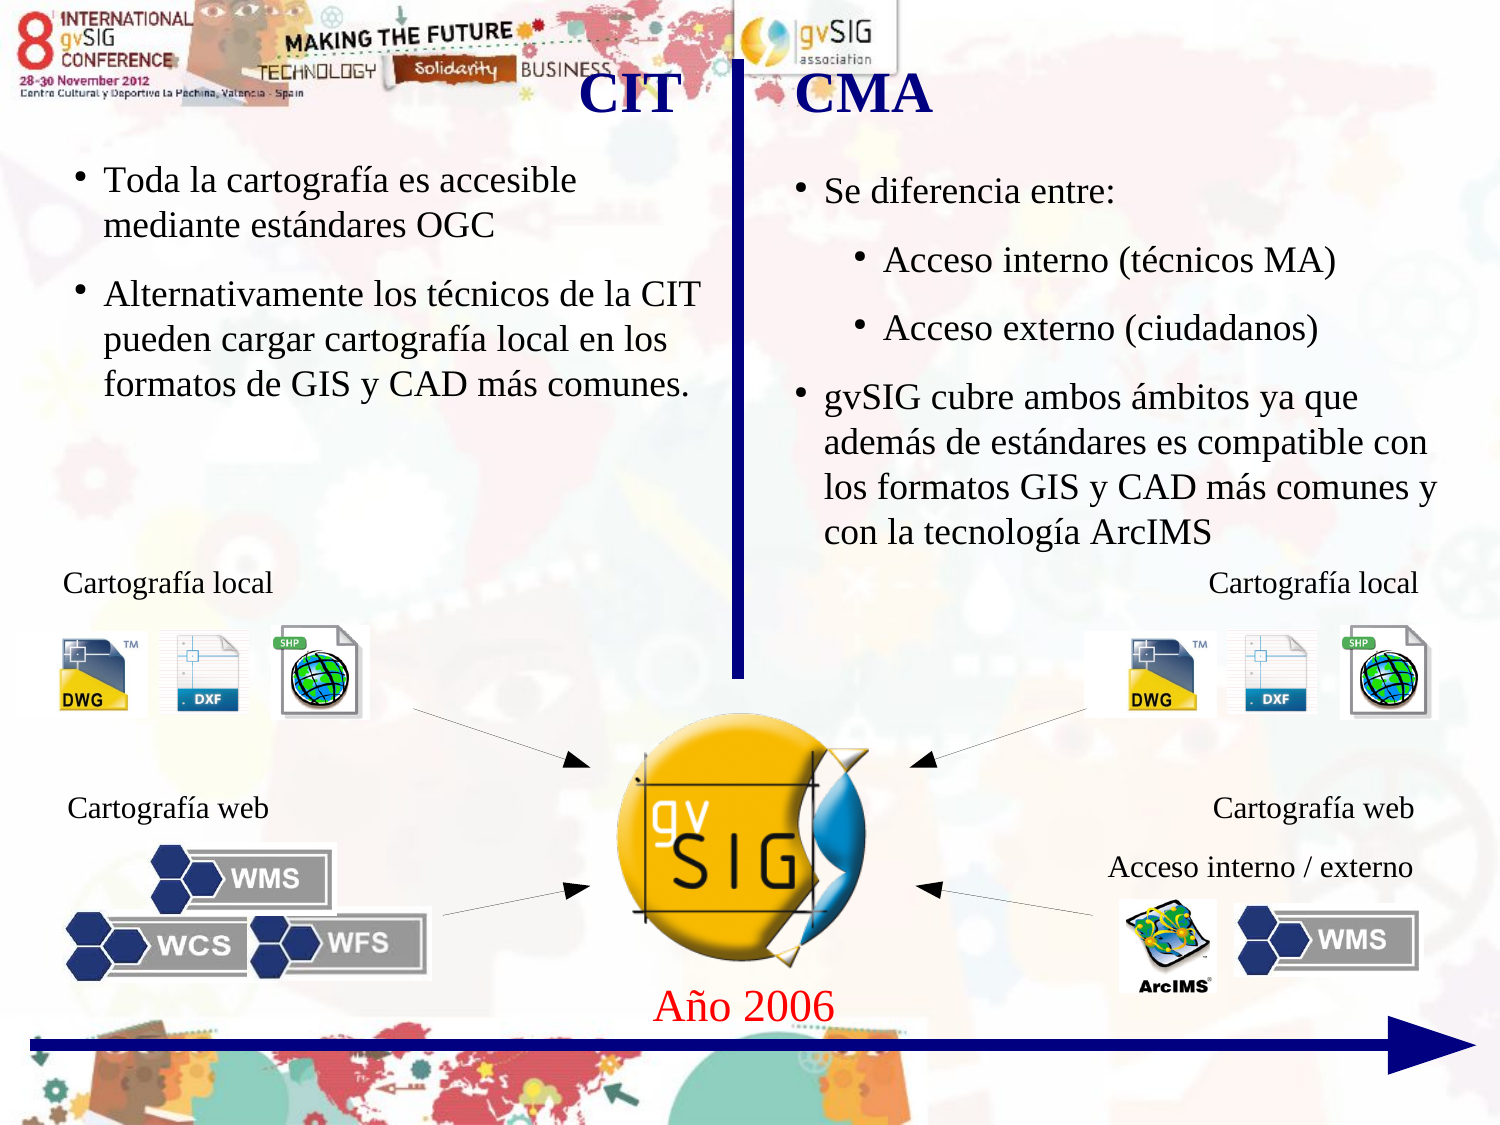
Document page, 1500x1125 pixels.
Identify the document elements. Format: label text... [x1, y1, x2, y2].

picture [0, 0, 1500, 1125]
text_box Se diferencia entre: Acceso interno (técnicos MA) Acceso externo (ciudadanos) gvSIG cubre ambos ámbitos ya que además de estándares es compatible con los formatos GIS y CAD más comunes y con la tecnología ArcIMS [720, 158, 1483, 560]
text_box Cartografía web [1181, 779, 1447, 832]
text_box Toda la cartografía es accesible mediante estándares OGC Alternativamente los técnicos de la CIT pueden cargar cartografía local en los formatos de GIS y CAD más comunes. [0, 147, 723, 412]
text_box Cartografía local [35, 555, 302, 608]
text_box Acceso interno / externo [1057, 838, 1465, 892]
text_box Año 2006 [590, 956, 898, 1039]
text_box CMA [779, 47, 957, 133]
text_box Cartografía web [35, 779, 302, 832]
text_box Cartografía local [1181, 555, 1447, 608]
text_box CIT [519, 47, 697, 133]
